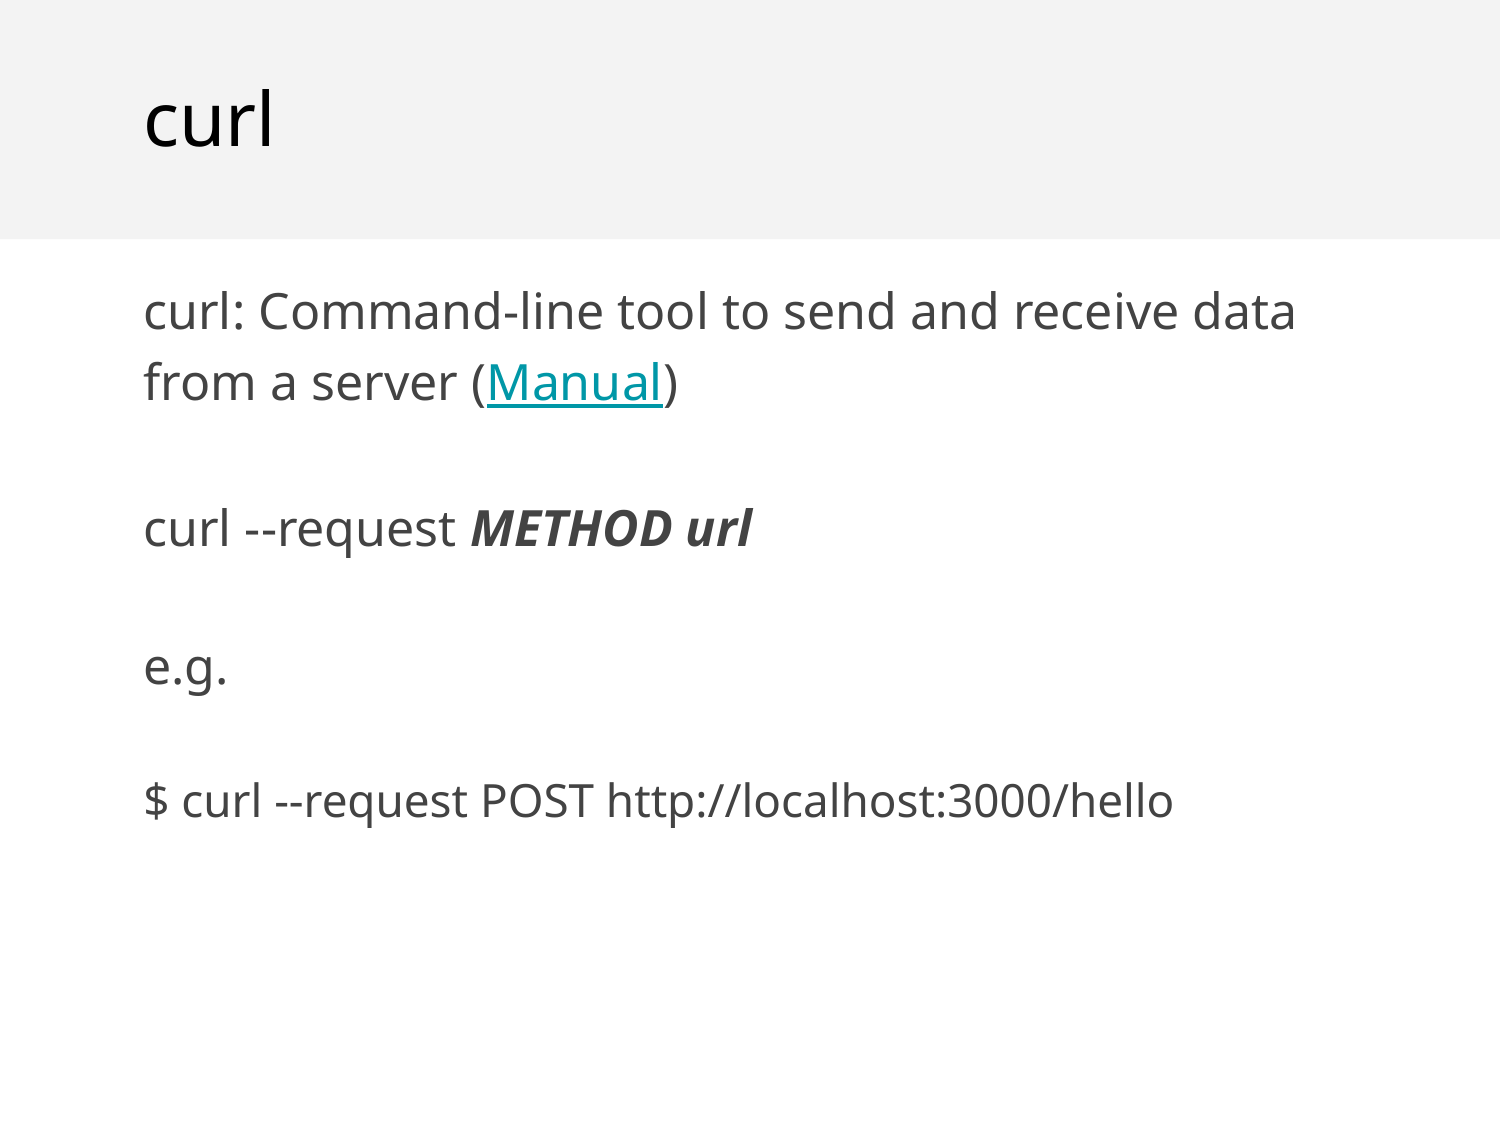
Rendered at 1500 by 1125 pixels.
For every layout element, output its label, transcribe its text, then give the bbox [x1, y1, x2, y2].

list curl: Command-line tool to send and receive data from a server (Manual) curl --request METHOD url e.g. $ curl --request POST http://localhost:3000/hello [128, 255, 1409, 1004]
title curl [128, 56, 1372, 183]
